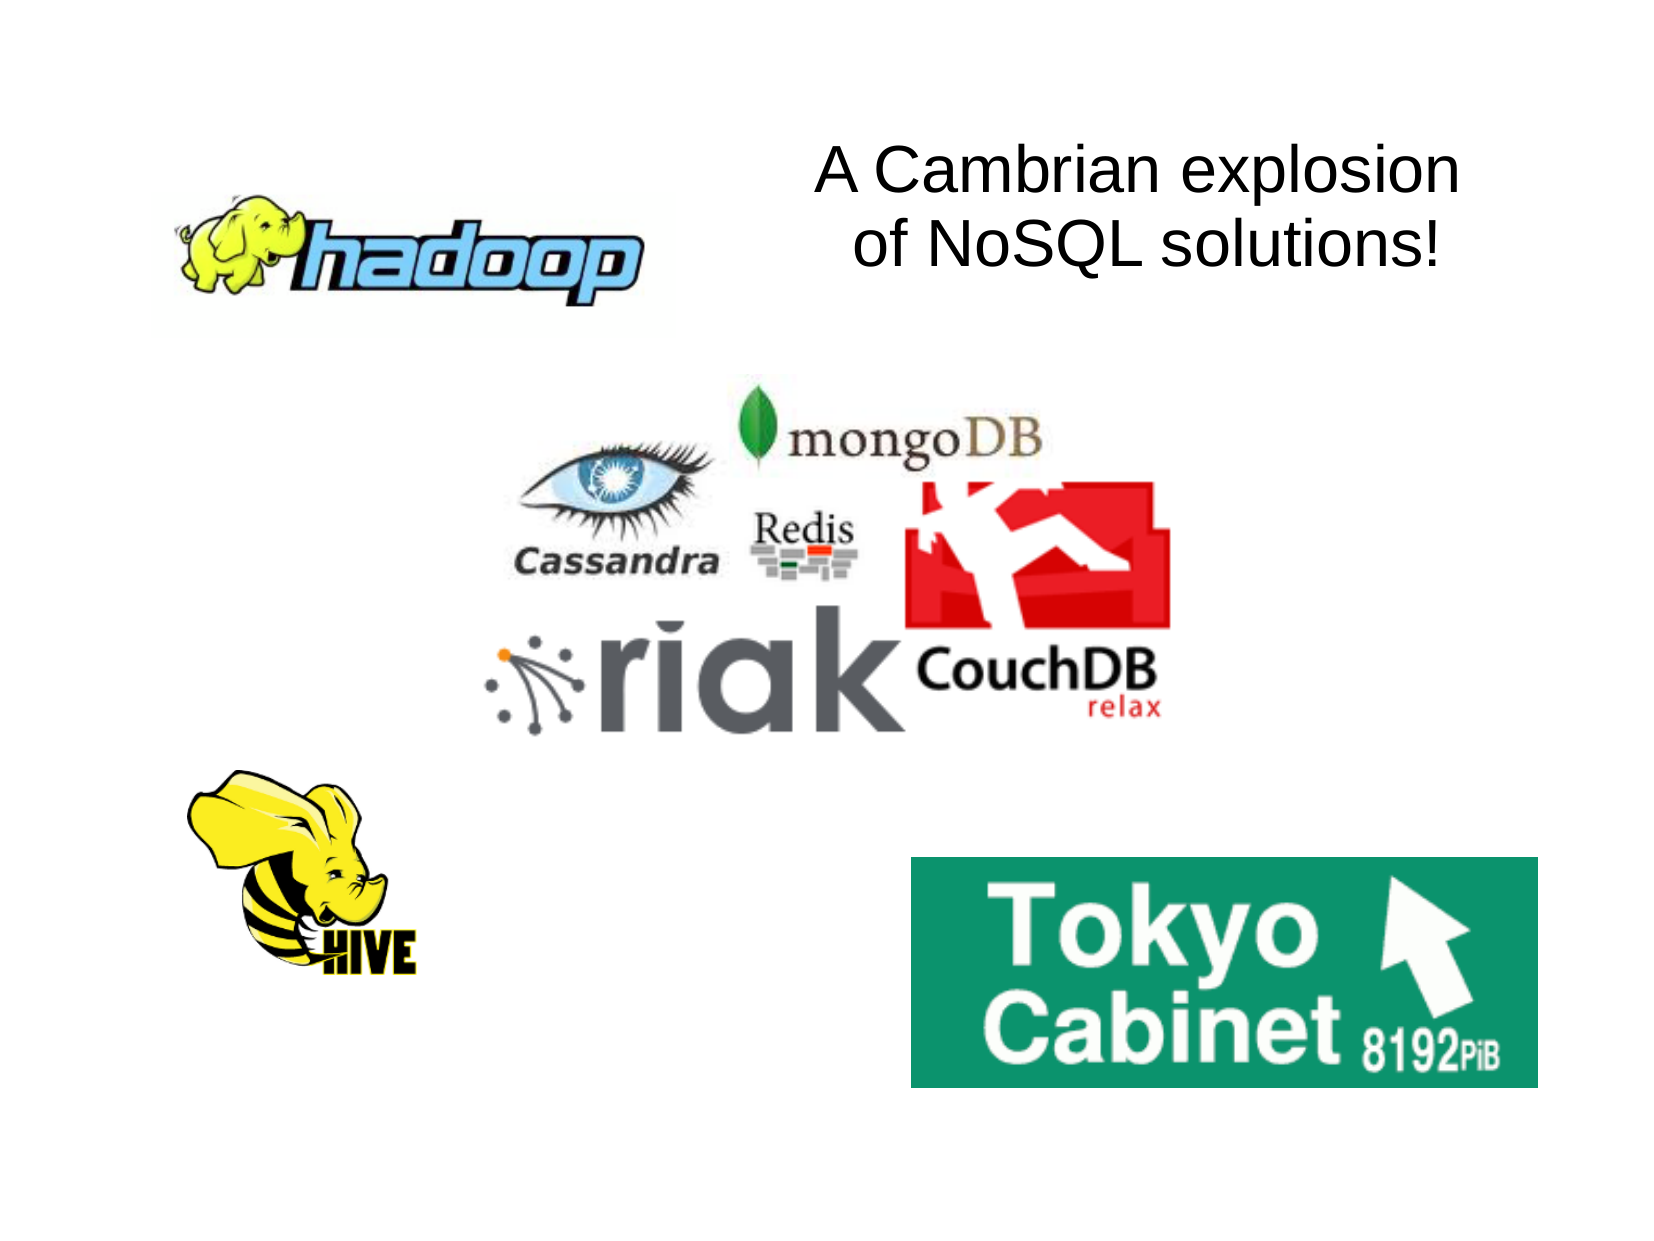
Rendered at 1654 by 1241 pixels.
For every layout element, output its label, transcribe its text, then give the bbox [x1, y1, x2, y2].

picture [911, 857, 1538, 1088]
picture [463, 374, 1201, 780]
subtitle A Cambrian explosion of NoSQL solutions! [720, 37, 1576, 376]
picture [187, 770, 417, 976]
picture [151, 192, 676, 338]
